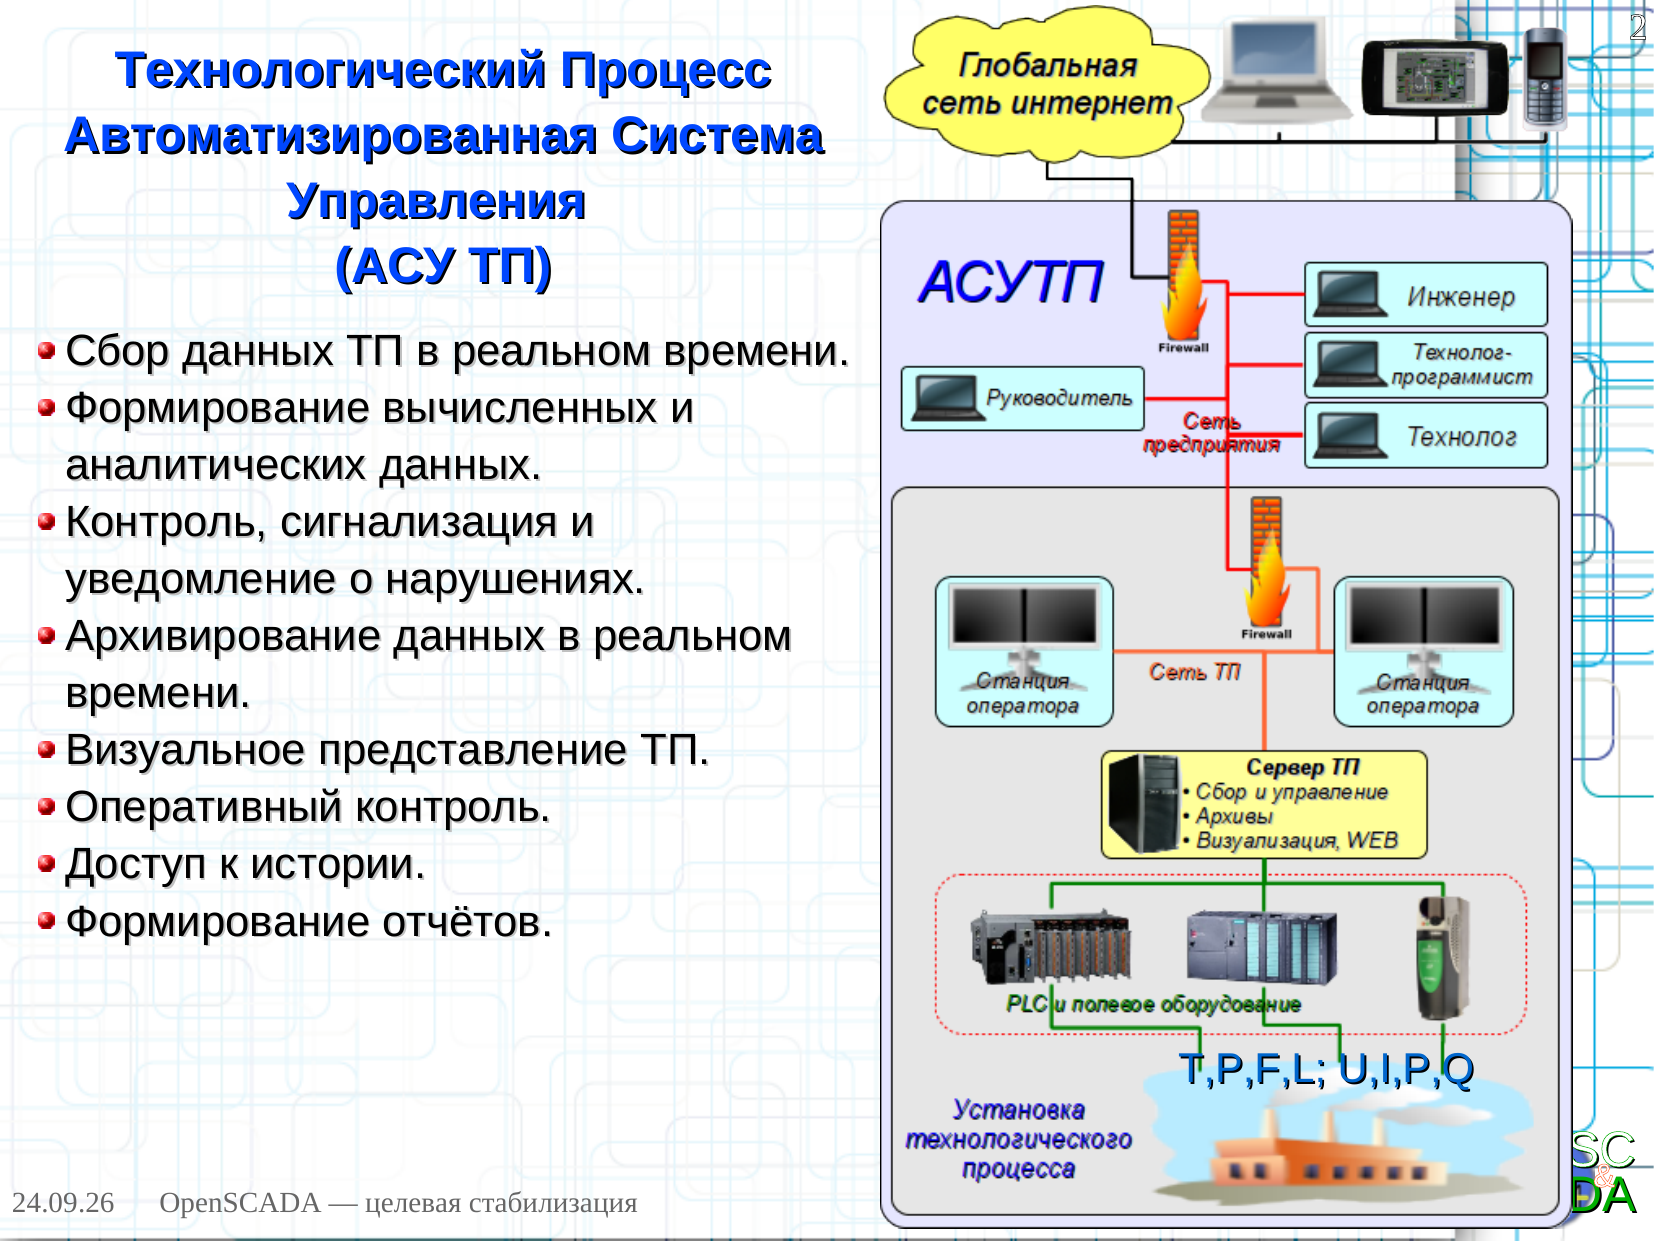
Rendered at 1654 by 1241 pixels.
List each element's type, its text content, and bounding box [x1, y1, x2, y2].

text_box T,P,F,L; U,I,P,Q [1163, 1045, 1490, 1107]
picture [0, 0, 1654, 1241]
title Технологический Процесс Автоматизированная Система Управления (АСУ ТП) [23, 29, 863, 296]
list Сбор данных ТП в реальном времени. Формирование вычисленных и аналитических данных. Контроль, сигнализация и уведомление о нарушениях. Архивирование данных в реальном времени. Визуальное представление ТП. Оперативный контроль. Доступ к истории. Формирование отчётов. [24, 317, 863, 973]
